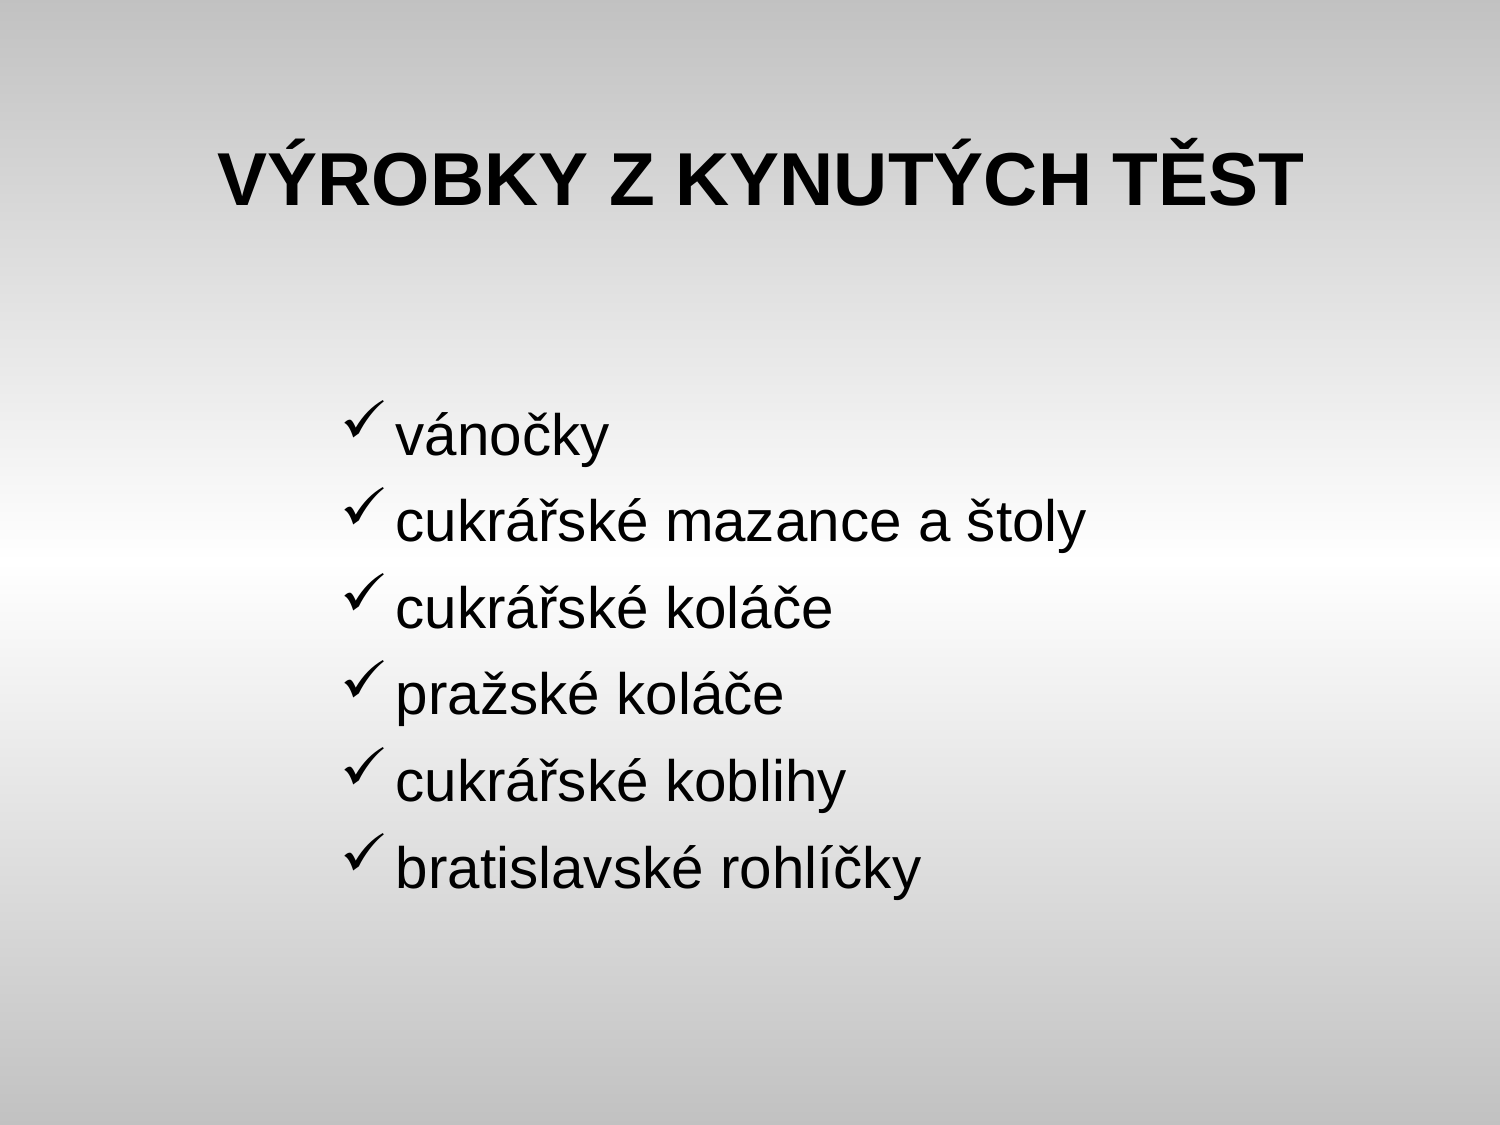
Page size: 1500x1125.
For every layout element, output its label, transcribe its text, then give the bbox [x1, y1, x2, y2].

list vánočky cukrářské mazance a štoly cukrářské koláče pražské koláče cukrářské koblihy bratislavské rohlíčky [324, 302, 1235, 1075]
title VÝROBKY Z KYNUTÝCH TĚST [88, 101, 1414, 250]
